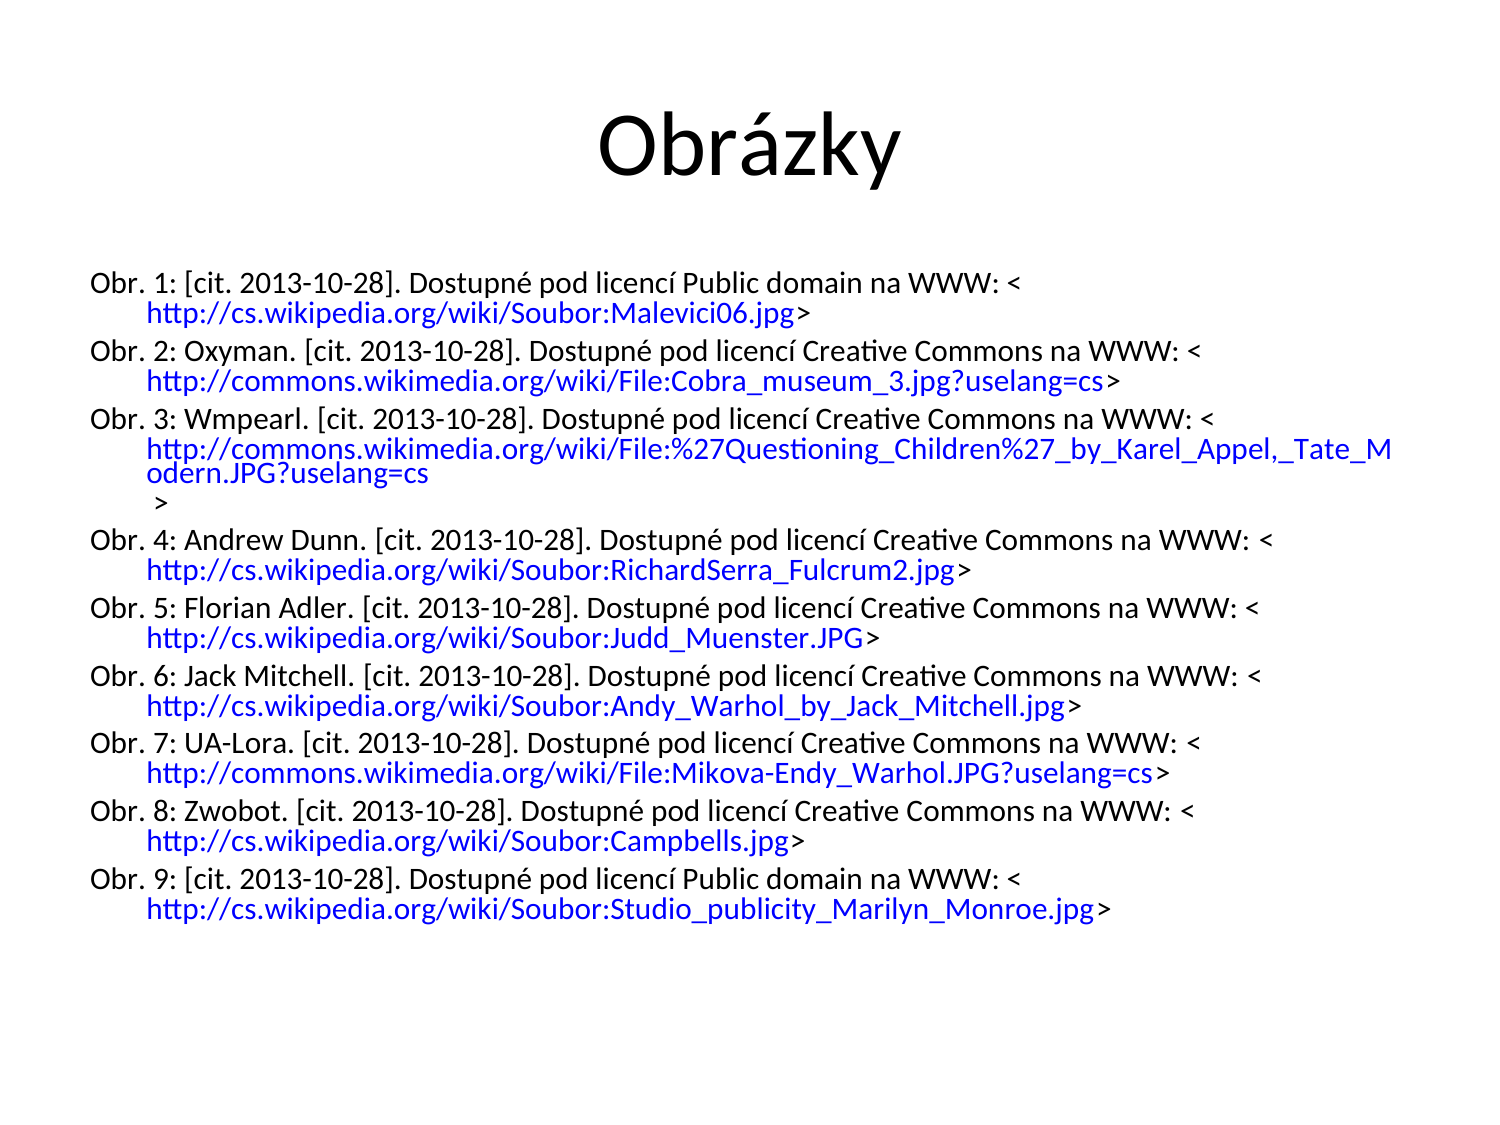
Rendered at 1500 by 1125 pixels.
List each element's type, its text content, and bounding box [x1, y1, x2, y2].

list Obr. 1: [cit. 2013-10-28]. Dostupné pod licencí Public domain na WWW: <http://cs.wikipedia.org/wiki/Soubor:Malevici06.jpg> Obr. 2: Oxyman. [cit. 2013-10-28]. Dostupné pod licencí Creative Commons na WWW: <http://commons.wikimedia.org/wiki/File:Cobra_museum_3.jpg?uselang=cs> Obr. 3: Wmpearl. [cit. 2013-10-28]. Dostupné pod licencí Creative Commons na WWW: <http://commons.wikimedia.org/wiki/File:%27Questioning_Children%27_by_Karel_Appel,_Tate_Modern.JPG?uselang=cs > Obr. 4: Andrew Dunn. [cit. 2013-10-28]. Dostupné pod licencí Creative Commons na WWW: <http://cs.wikipedia.org/wiki/Soubor:RichardSerra_Fulcrum2.jpg> Obr. 5: Florian Adler. [cit. 2013-10-28]. Dostupné pod licencí Creative Commons na WWW: <http://cs.wikipedia.org/wiki/Soubor:Judd_Muenster.JPG> Obr. 6: Jack Mitchell. [cit. 2013-10-28]. Dostupné pod licencí Creative Commons na WWW: <http://cs.wikipedia.org/wiki/Soubor:Andy_Warhol_by_Jack_Mitchell.jpg> Obr. 7: UA-Lora. [cit. 2013-10-28]. Dostupné pod licencí Creative Commons na WWW: <http://commons.wikimedia.org/wiki/File:Mikova-Endy_Warhol.JPG?uselang=cs> Obr. 8: Zwobot. [cit. 2013-10-28]. Dostupné pod licencí Creative Commons na WWW: <http://cs.wikipedia.org/wiki/Soubor:Campbells.jpg> Obr. 9: [cit. 2013-10-28]. Dostupné pod licencí Public domain na WWW: <http://cs.wikipedia.org/wiki/Soubor:Studio_publicity_Marilyn_Monroe.jpg> [75, 262, 1426, 1006]
title Obrázky [75, 45, 1426, 233]
